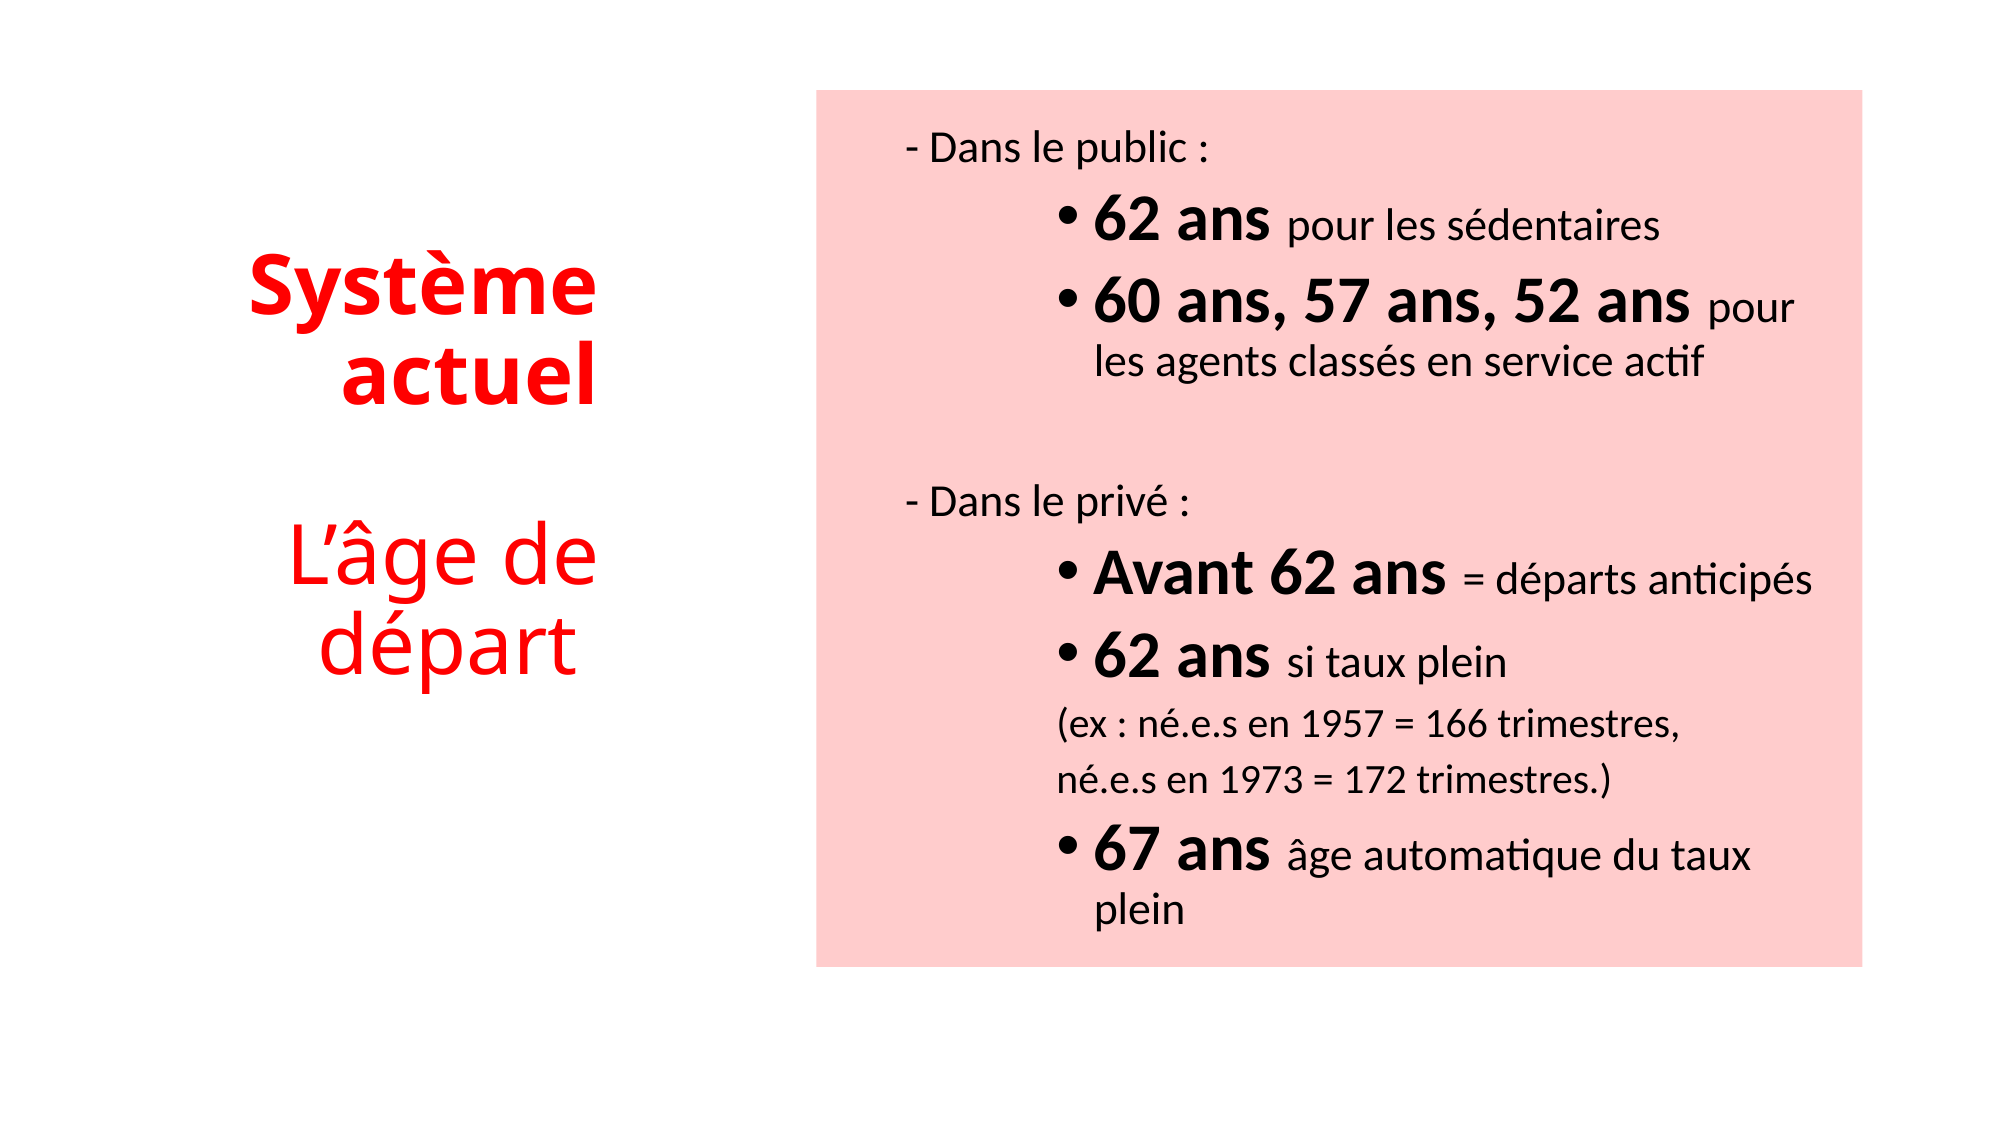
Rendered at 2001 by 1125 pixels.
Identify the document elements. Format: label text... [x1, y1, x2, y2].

title Système actuel L’âge de départ [137, 158, 711, 967]
list - Dans le public : 62 ans pour les sédentaires 60 ans, 57 ans, 52 ans pour les agents classés en service actif - Dans le privé : Avant 62 ans = départs anticipés 62 ans si taux plein (ex : né.e.s en 1957 = 166 trimestres, né.e.s en 1973 = 172 trimestres.) 67 ans âge automatique du taux plein [816, 90, 1863, 967]
